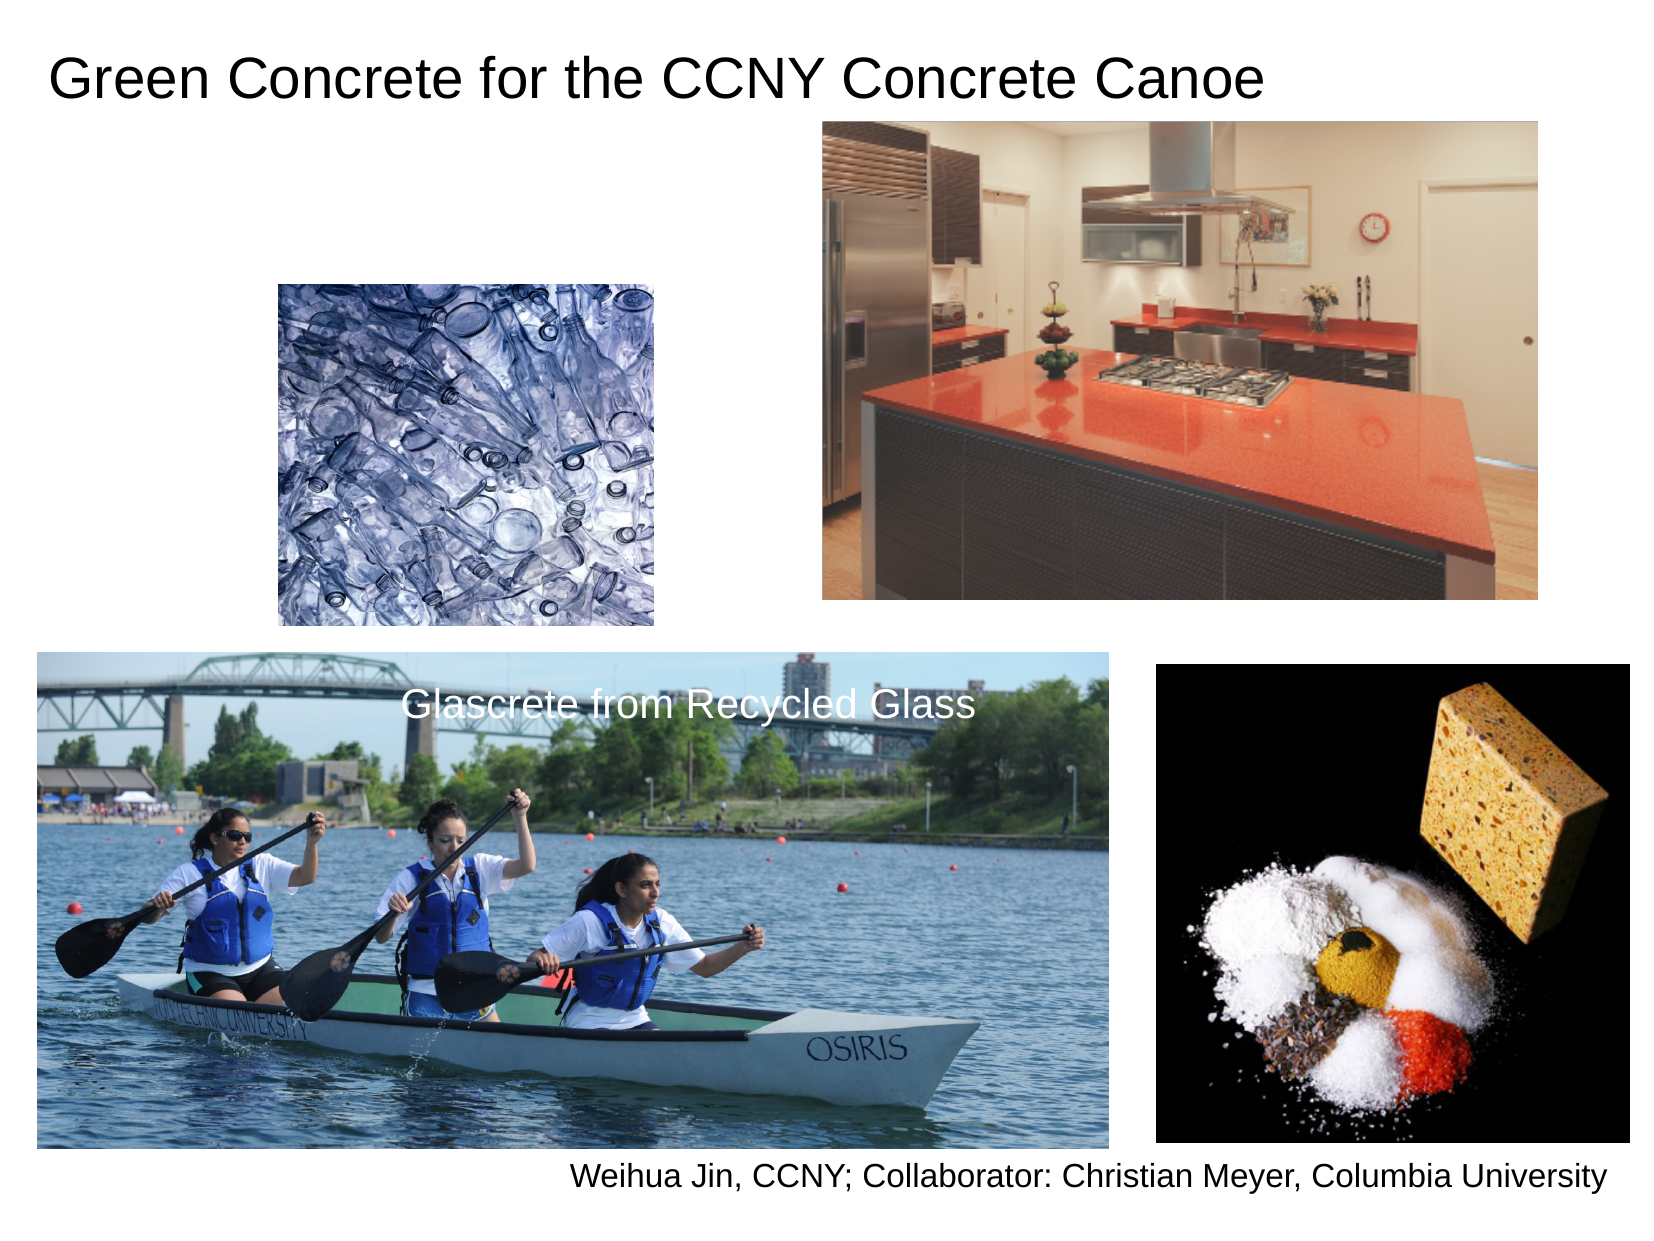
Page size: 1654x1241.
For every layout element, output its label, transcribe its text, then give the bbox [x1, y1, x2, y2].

picture [278, 284, 654, 626]
text_box Weihua Jin, CCNY; Collaborator: Christian Meyer, Columbia University [0, 1146, 1625, 1207]
picture [821, 120, 1538, 601]
text_box Glascrete from Recycled Glass [385, 669, 1088, 751]
picture [1156, 664, 1630, 1143]
picture [37, 652, 1109, 1146]
text_box Green Concrete for the CCNY Concrete Canoe [33, 32, 1386, 160]
